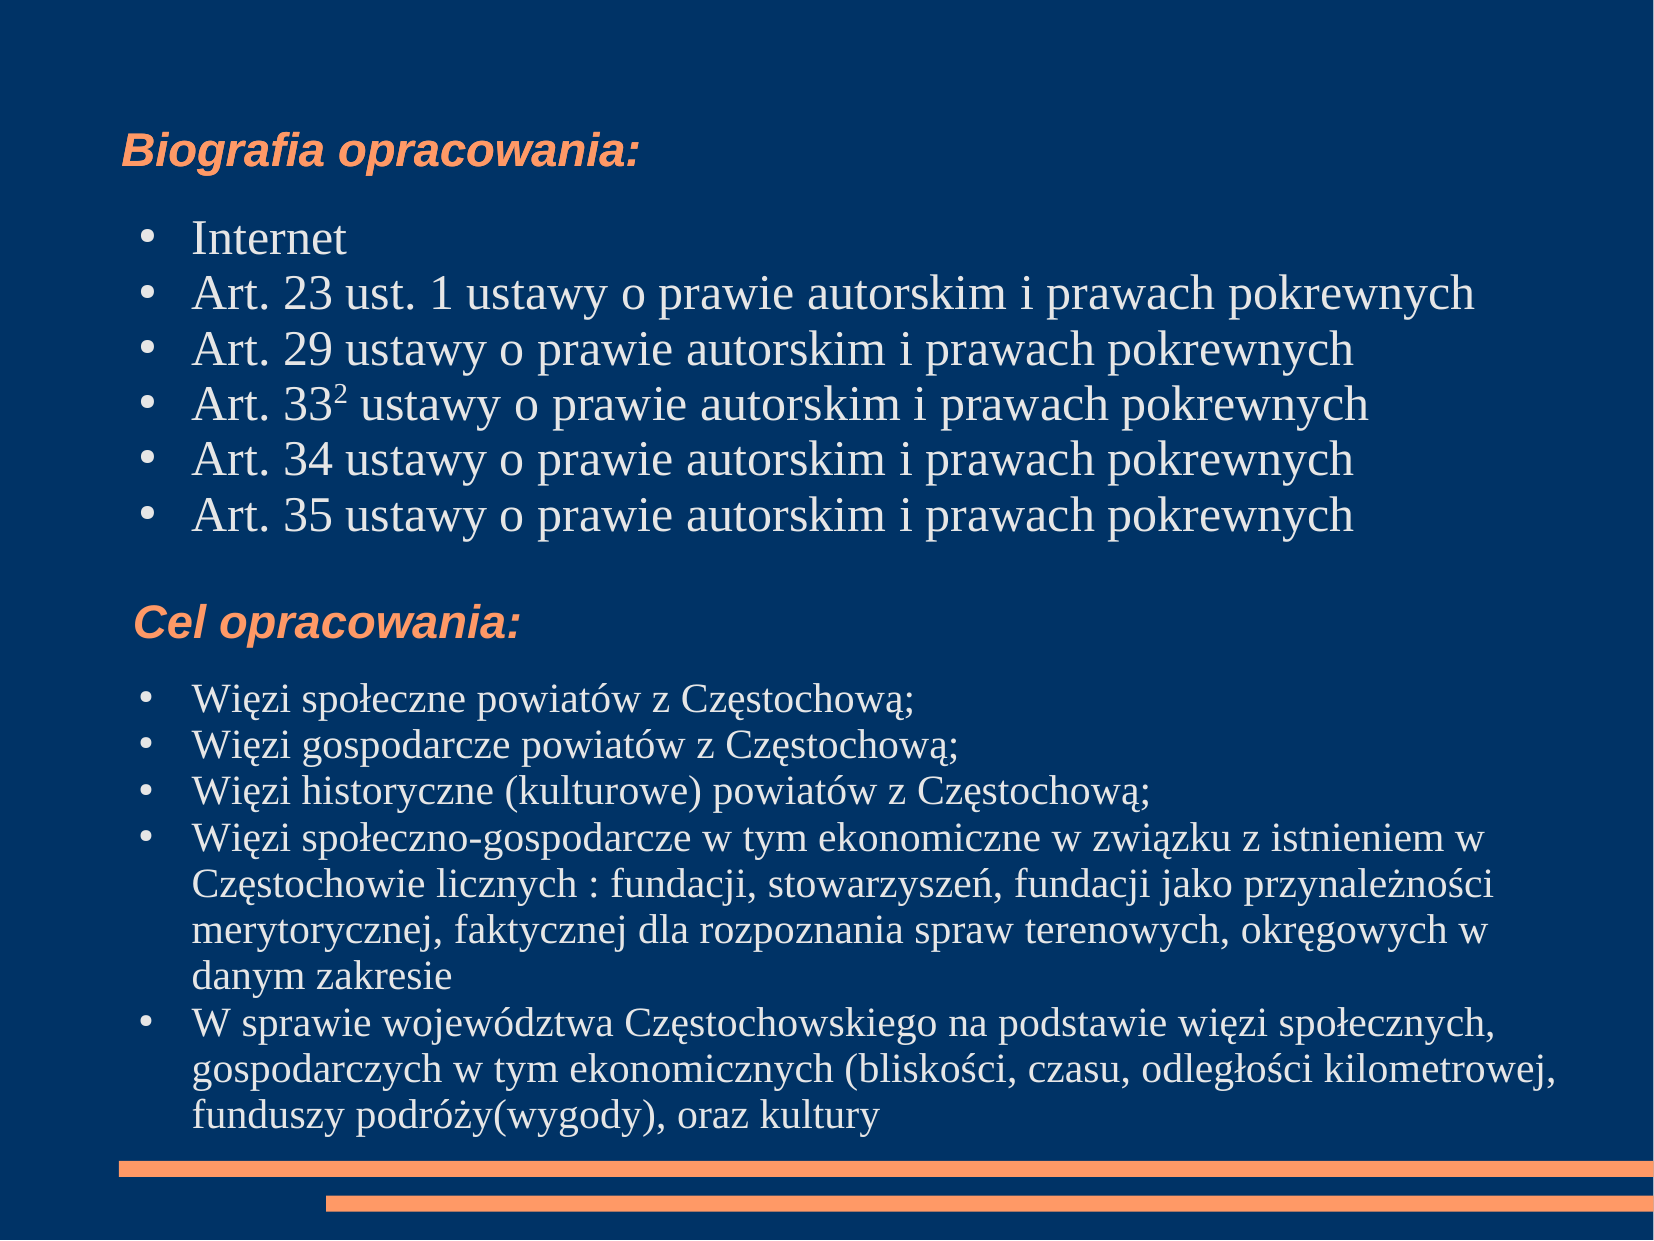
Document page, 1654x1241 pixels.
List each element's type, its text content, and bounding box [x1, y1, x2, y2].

title Cel opracowania: [132, 570, 1546, 675]
list Internet Art. 23 ust. 1 ustawy o prawie autorskim i prawach pokrewnych Art. 29 ustawy o prawie autorskim i prawach pokrewnych Art. 332 ustawy o prawie autorskim i prawach pokrewnych Art. 34 ustawy o prawie autorskim i prawach pokrewnych Art. 35 ustawy o prawie autorskim i prawach pokrewnych [120, 210, 1561, 616]
title Biografia opracowania: [121, 46, 1534, 254]
list Więzi społeczne powiatów z Częstochową; Więzi gospodarcze powiatów z Częstochową; Więzi historyczne (kulturowe) powiatów z Częstochową; Więzi społeczno-gospodarcze w tym ekonomiczne w związku z istnieniem w Częstochowie licznych : fundacji, stowarzyszeń, fundacji jako przynależności merytorycznej, faktycznej dla rozpoznania spraw terenowych, okręgowych w danym zakresie W sprawie województwa Częstochowskiego na podstawie więzi społecznych, gospodarczych w tym ekonomicznych (bliskości, czasu, odległości kilometrowej, funduszy podróży(wygody), oraz kultury [120, 675, 1561, 1146]
